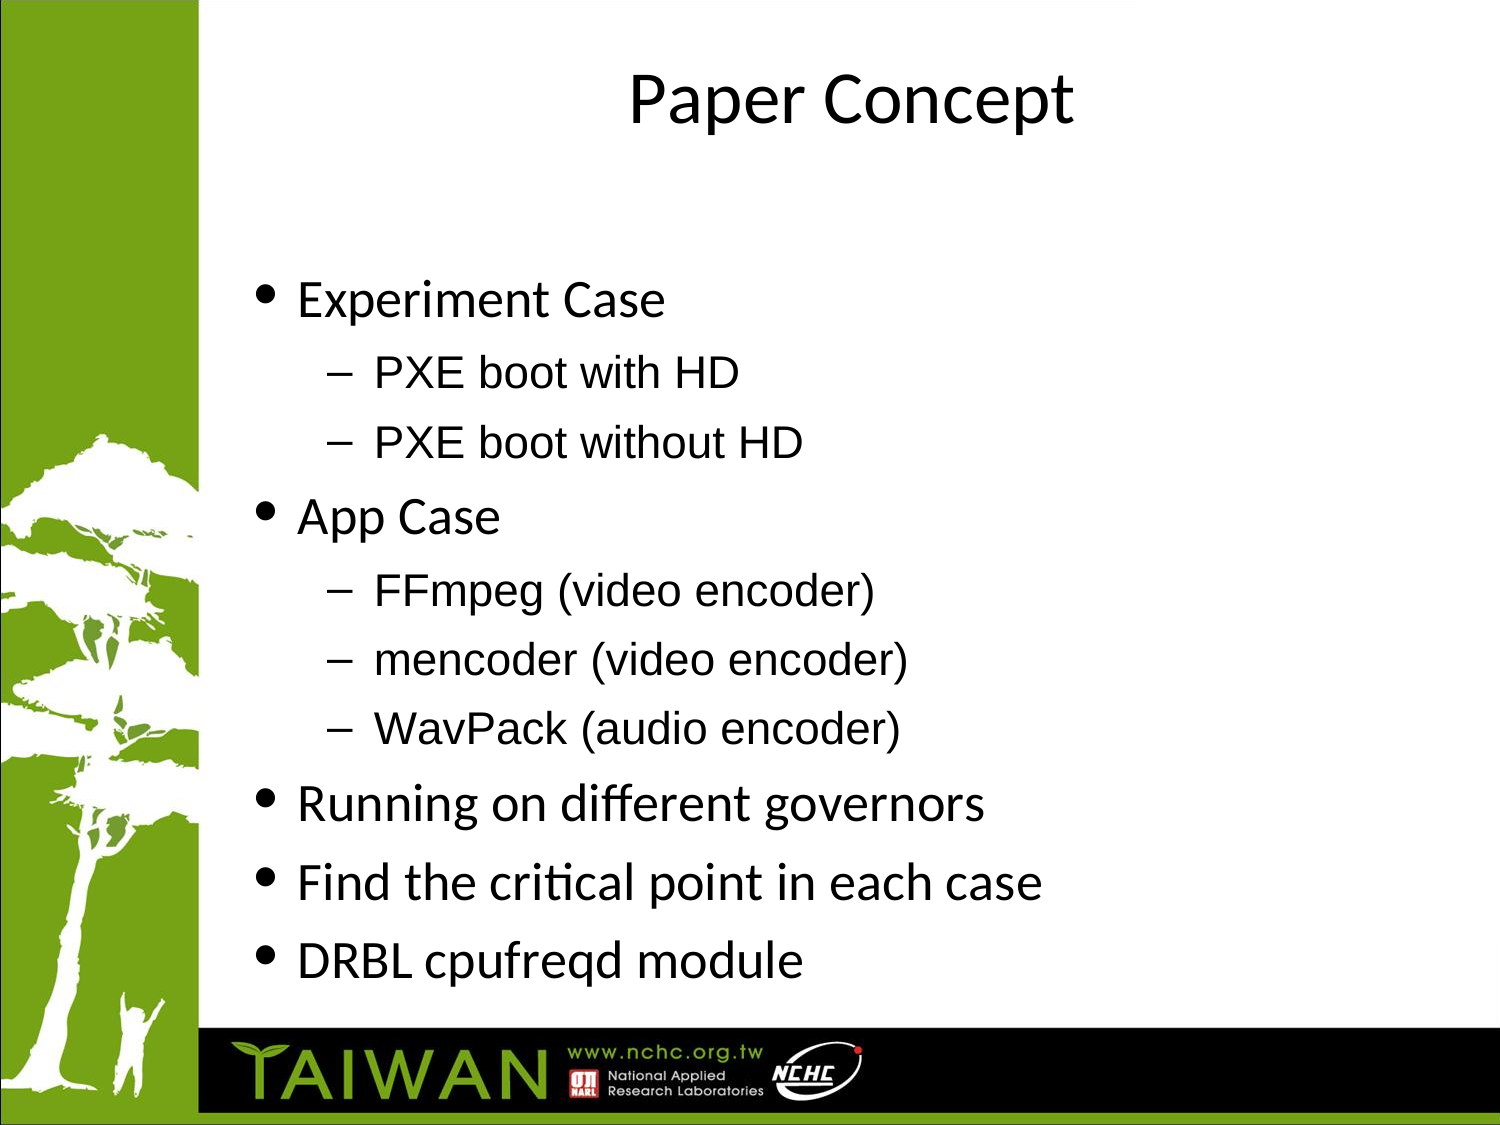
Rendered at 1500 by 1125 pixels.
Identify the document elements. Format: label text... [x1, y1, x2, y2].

title Paper Concept [228, 34, 1477, 154]
picture [0, 0, 1500, 1125]
list Experiment Case PXE boot with HD PXE boot without HD App Case FFmpeg (video encoder) mencoder (video encoder) WavPack (audio encoder) Running on different governors Find the critical point in each case DRBL cpufreqd module [252, 263, 1483, 992]
